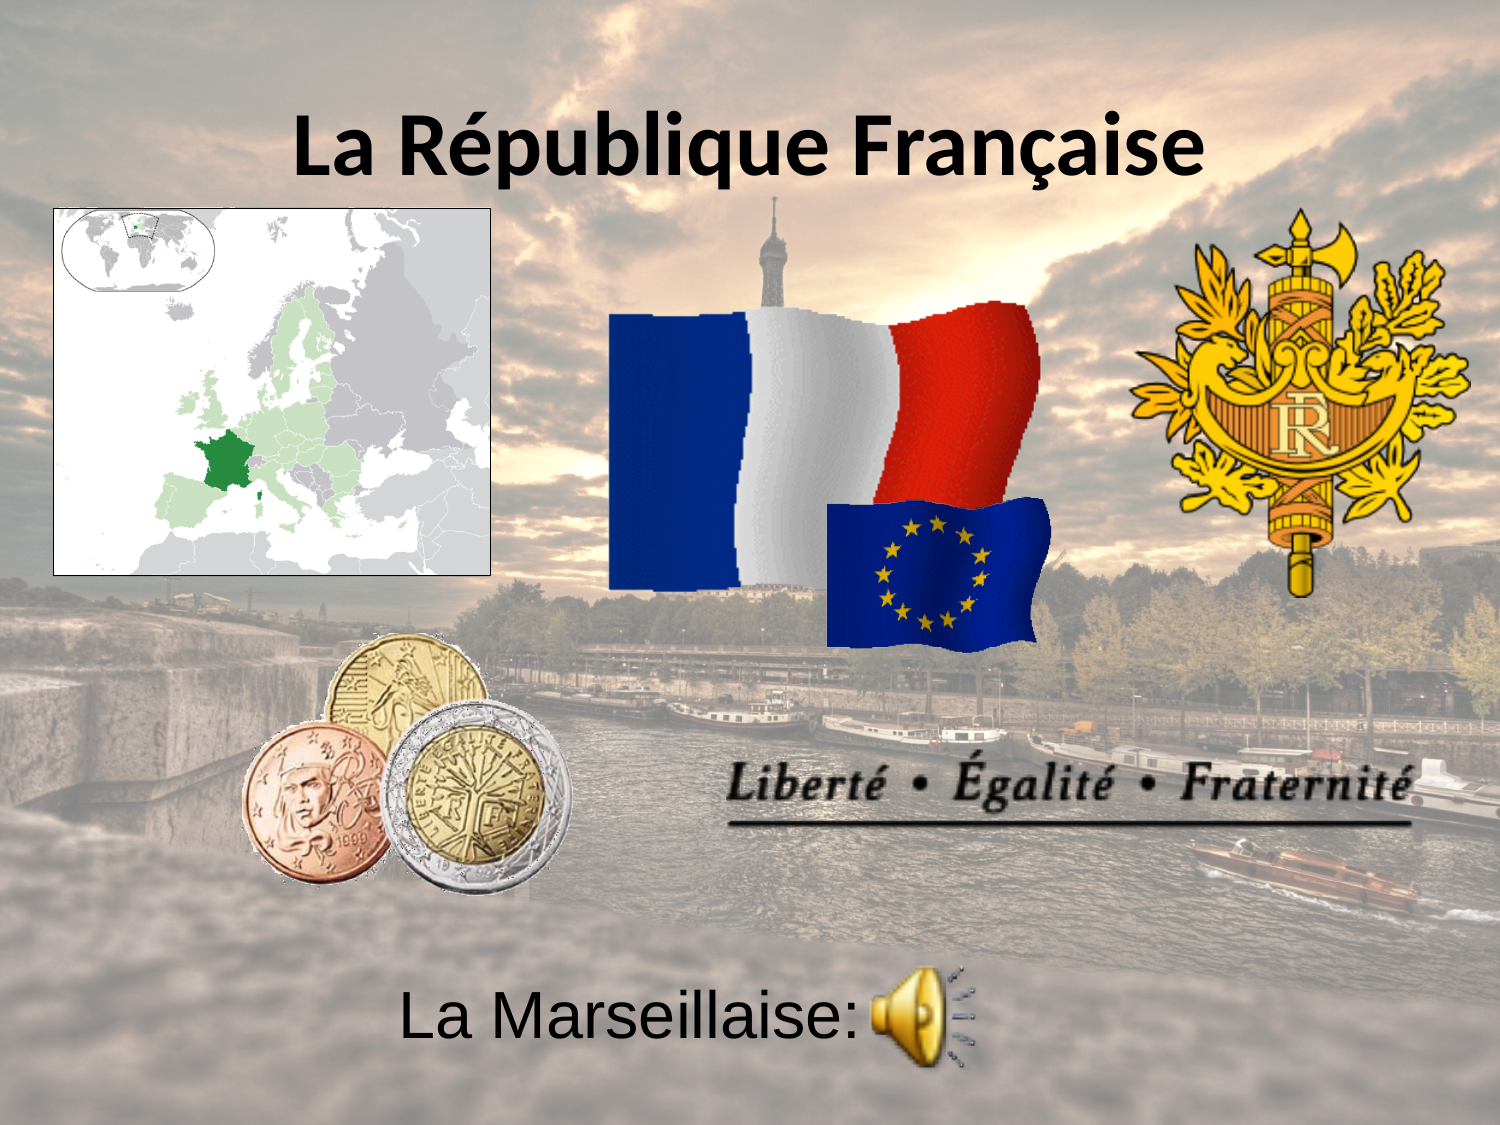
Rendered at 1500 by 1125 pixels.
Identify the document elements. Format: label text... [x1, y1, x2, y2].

title La République Française [75, 45, 1425, 233]
picture [0, 0, 1500, 1125]
text_box La Marseillaise: [383, 964, 880, 1059]
